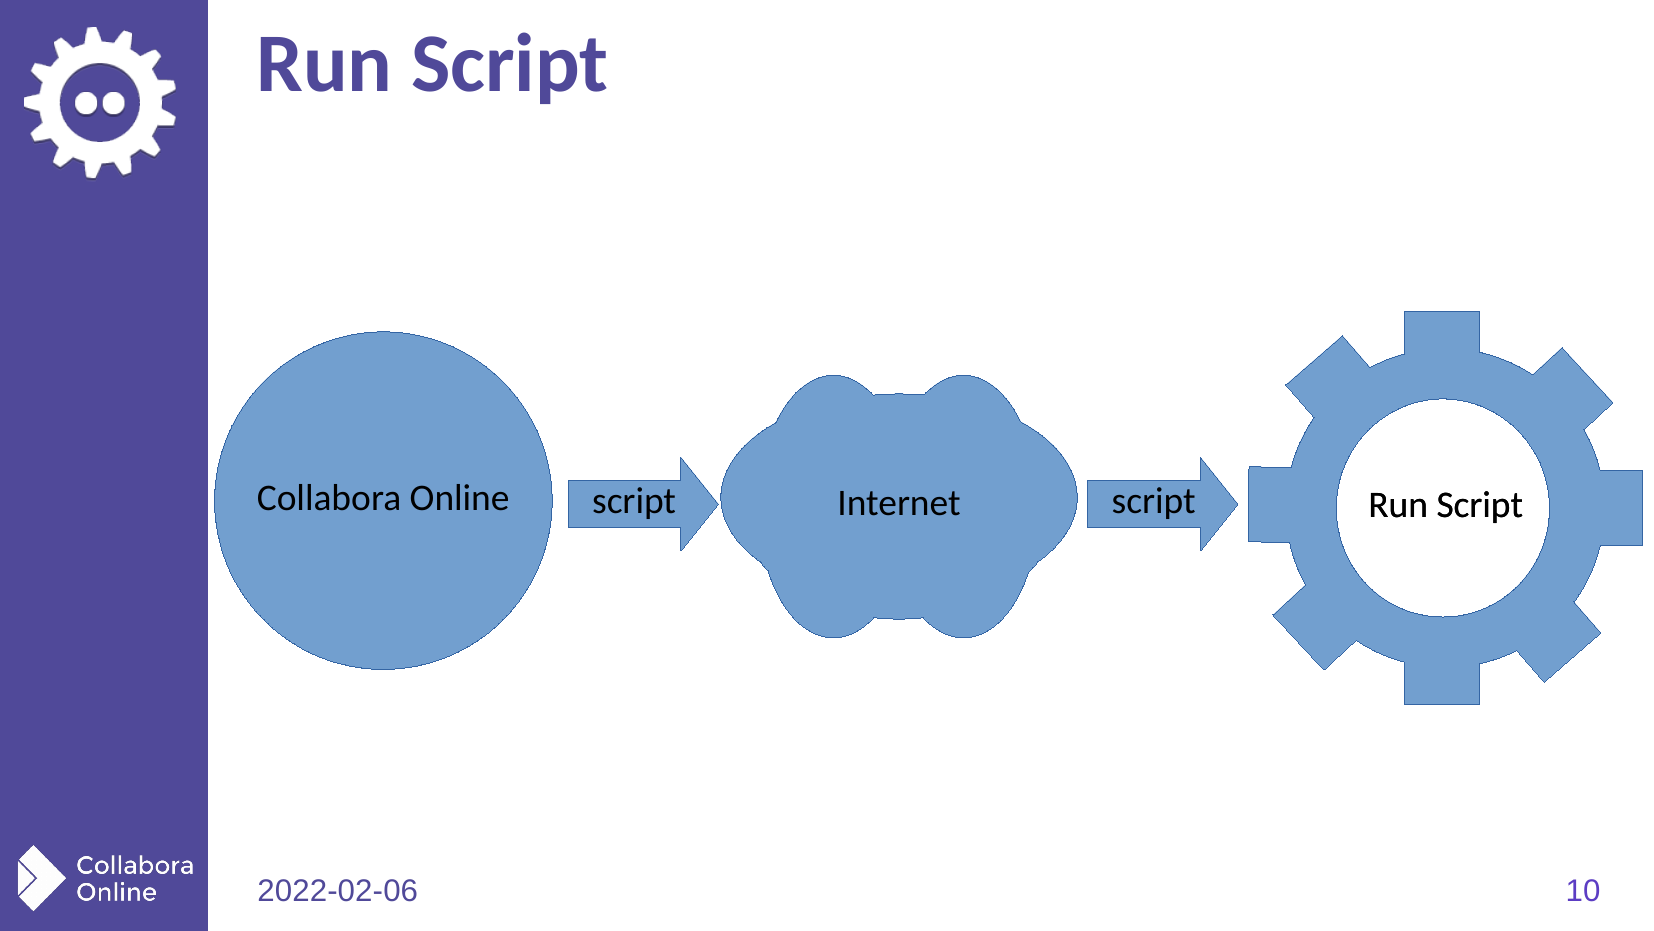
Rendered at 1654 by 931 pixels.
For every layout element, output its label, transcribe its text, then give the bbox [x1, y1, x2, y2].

picture [24, 27, 181, 182]
picture [13, 840, 197, 916]
text_box script [1087, 457, 1238, 551]
text_box Collabora Online [214, 331, 553, 670]
title Run Script [256, 0, 1636, 165]
text_box script [568, 457, 719, 551]
text_box Run Script [1248, 311, 1643, 705]
text_box Internet [720, 375, 1078, 638]
